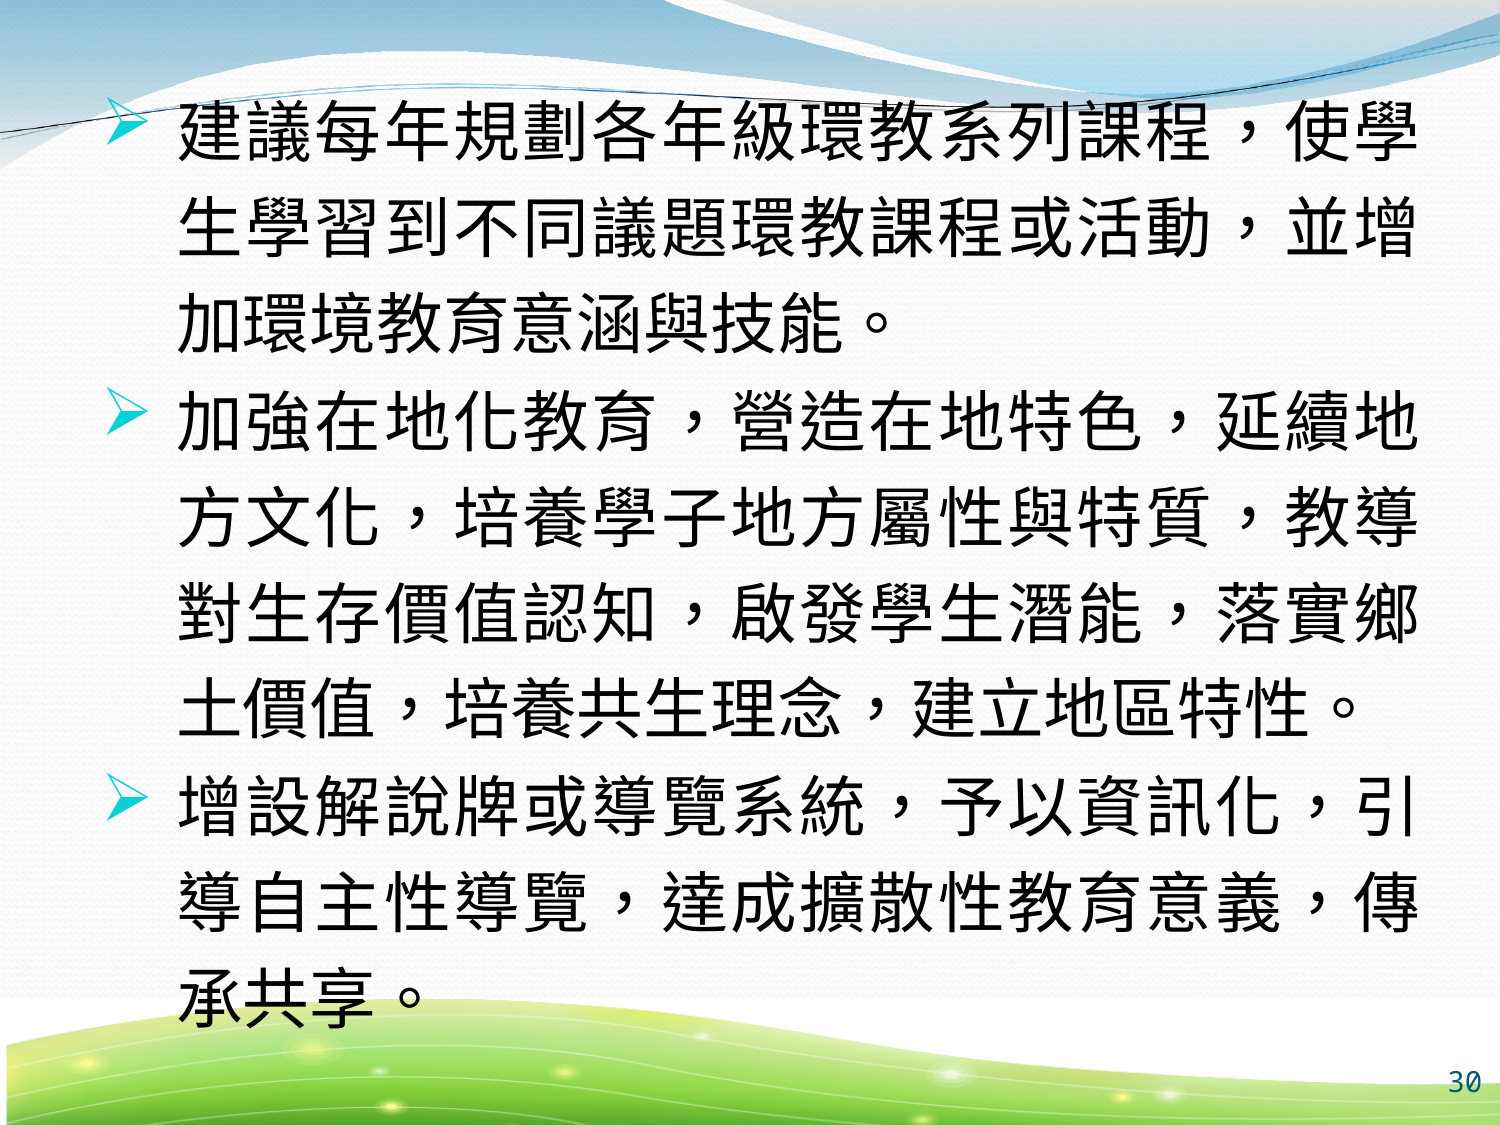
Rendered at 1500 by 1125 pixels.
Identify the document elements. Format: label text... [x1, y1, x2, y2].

picture [0, 0, 1500, 1125]
list 建議每年規劃各年級環教系列課程，使學生學習到不同議題環教課程或活動，並增加環境教育意涵與技能。 加強在地化教育，營造在地特色，延續地方文化，培養學子地方屬性與特質，教導對生存價值認知，啟發學生潛能，落實鄉土價值，培養共生理念，建立地區特性。 增設解說牌或導覽系統，予以資訊化，引導自主性導覽，達成擴散性教育意義，傳承共享。 [29, 66, 1436, 1047]
text_box <編號> [1357, 1042, 1483, 1103]
